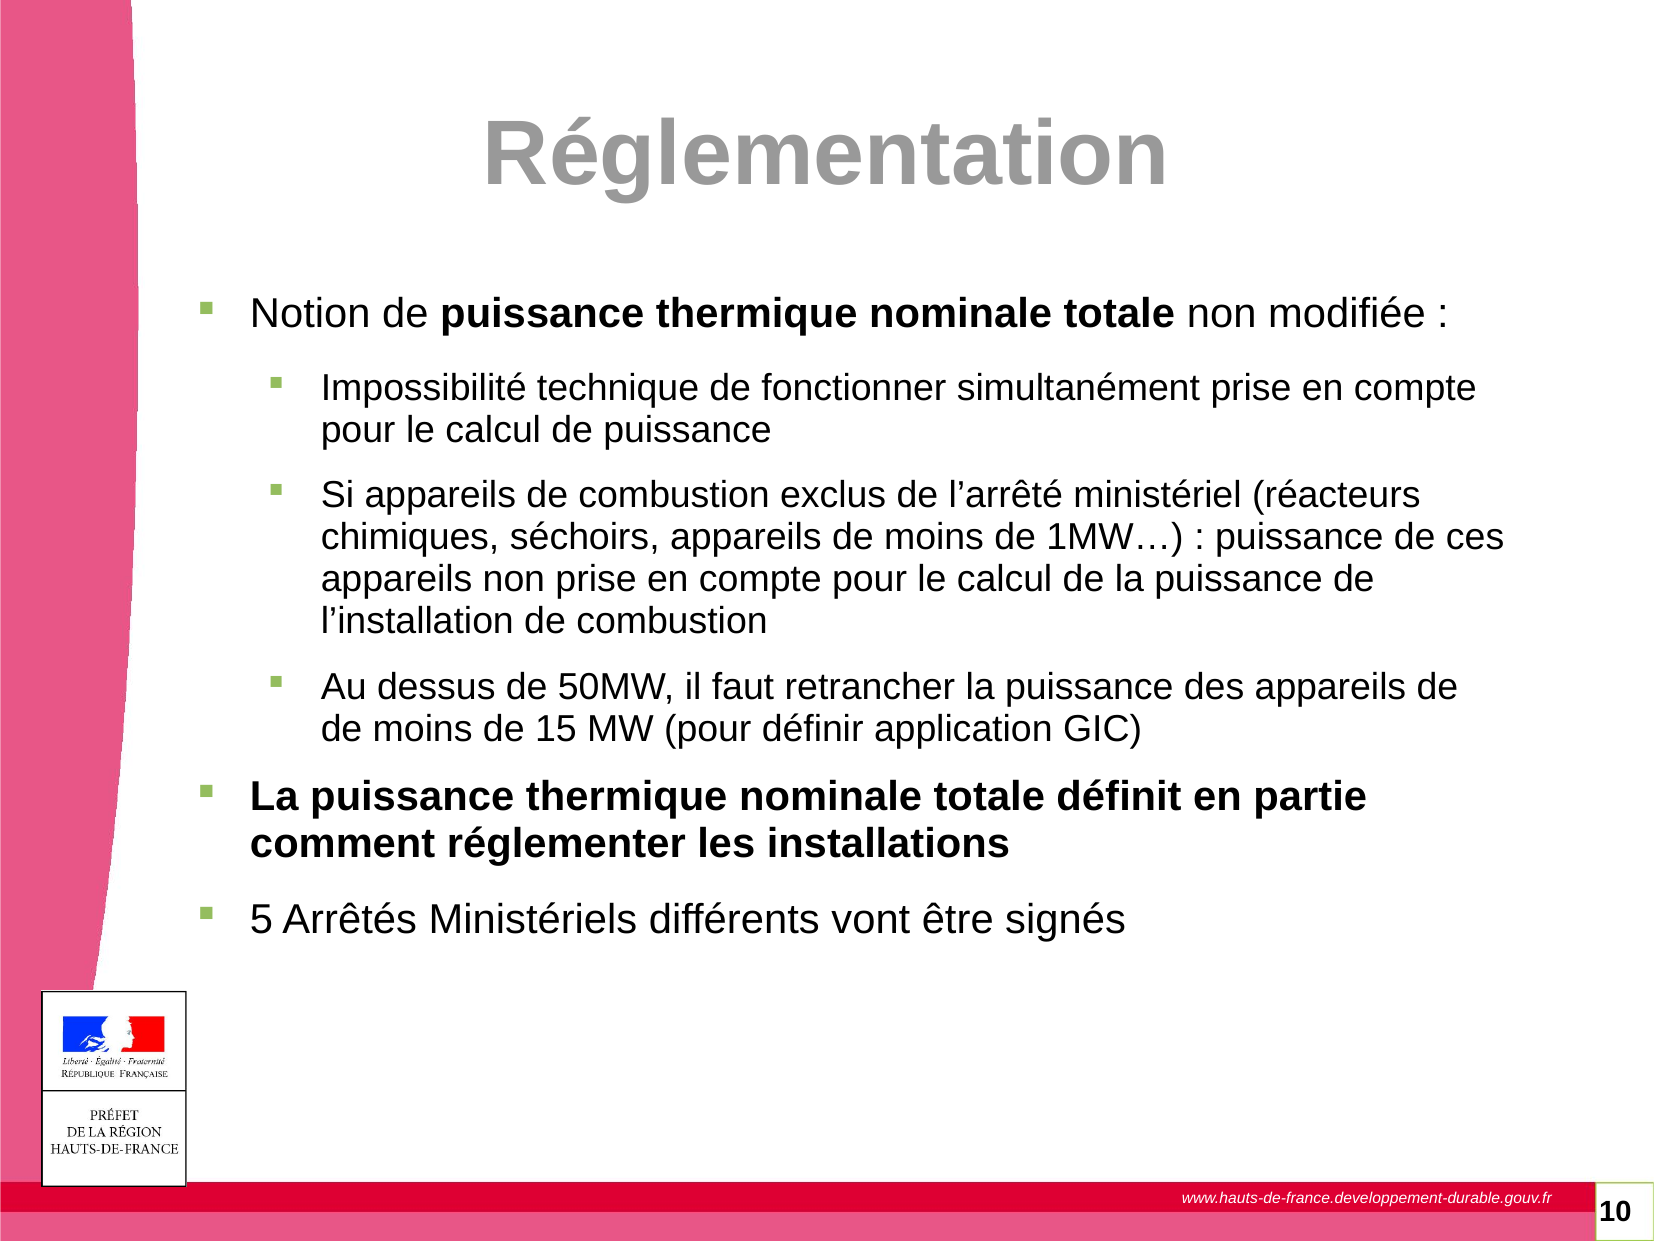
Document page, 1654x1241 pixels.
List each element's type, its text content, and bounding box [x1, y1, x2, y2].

picture [0, 0, 1654, 1241]
list Notion de puissance thermique nominale totale non modifiée : Impossibilité technique de fonctionner simultanément prise en compte pour le calcul de puissance Si appareils de combustion exclus de l’arrêté ministériel (réacteurs chimiques, séchoirs, appareils de moins de 1MW…) : puissance de ces appareils non prise en compte pour le calcul de la puissance de l’installation de combustion Au dessus de 50MW, il faut retrancher la puissance des appareils de de moins de 15 MW (pour définir application GIC) La puissance thermique nominale totale définit en partie comment réglementer les installations 5 Arrêtés Ministériels différents vont être signés [179, 290, 1509, 1010]
title Réglementation [82, 49, 1571, 257]
